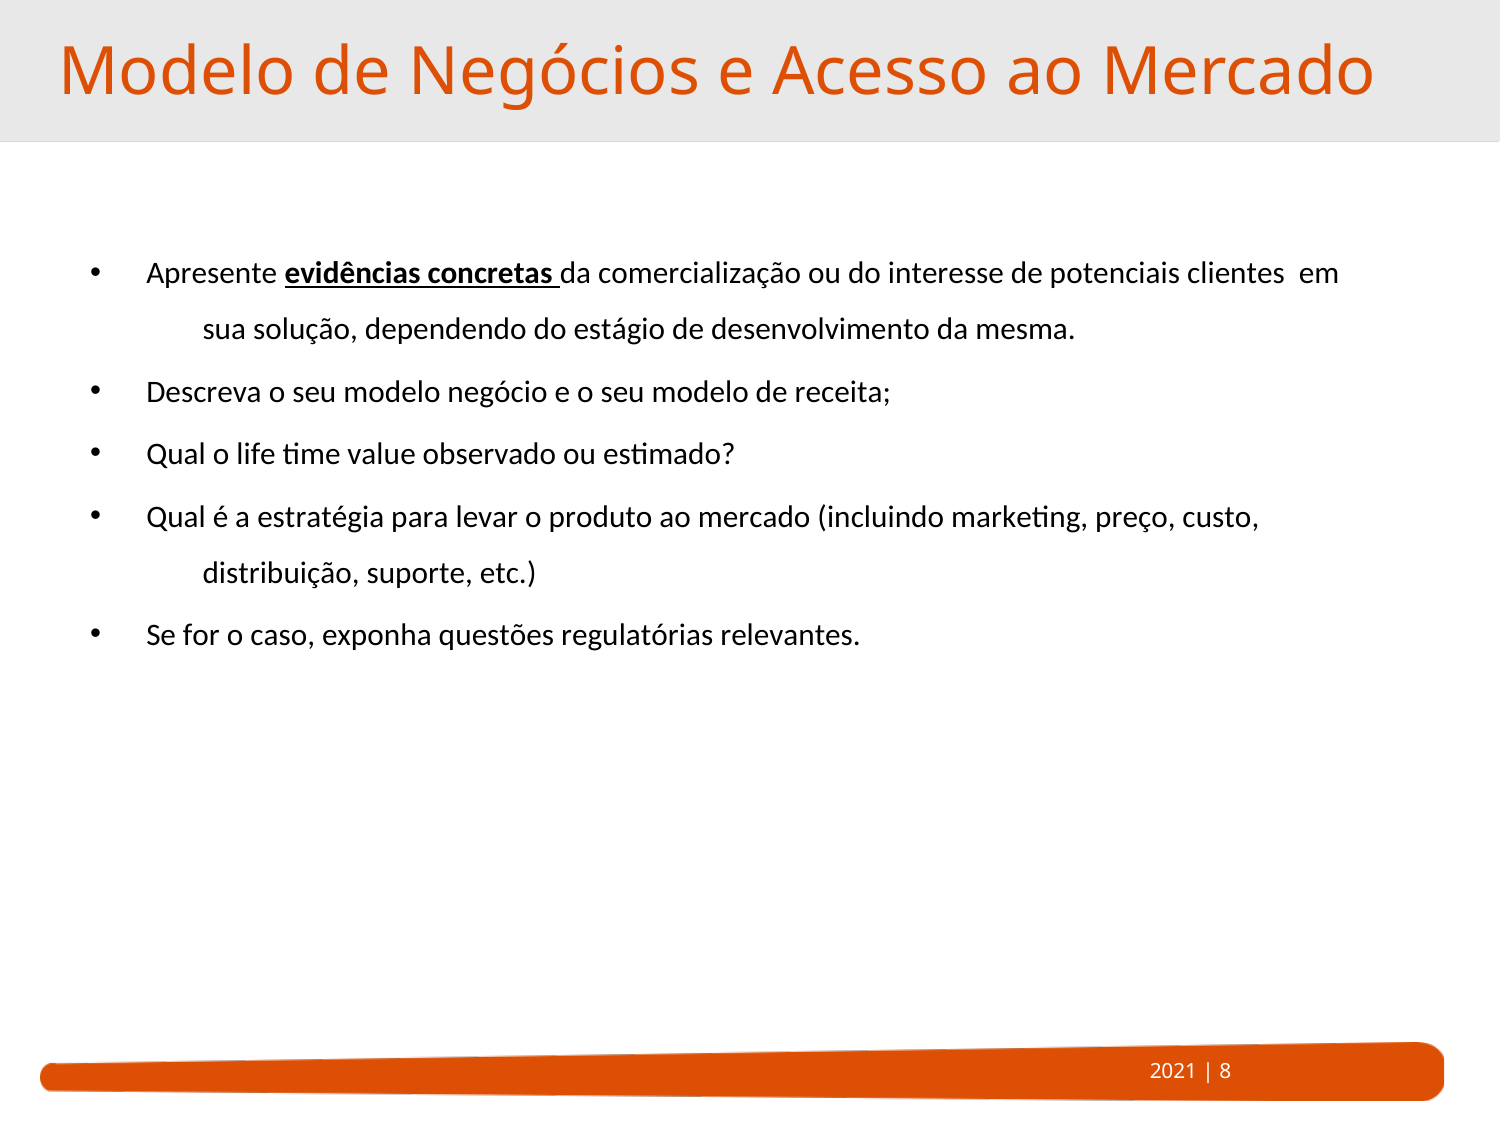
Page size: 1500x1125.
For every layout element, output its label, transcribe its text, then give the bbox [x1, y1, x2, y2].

text_box Apresente evidências concretas da comercialização ou do interesse de potenciais clientes em sua solução, dependendo do estágio de desenvolvimento da mesma. Descreva o seu modelo negócio e o seu modelo de receita; Qual o life time value observado ou estimado? Qual é a estratégia para levar o produto ao mercado (incluindo marketing, preço, custo, distribuição, suporte, etc.) Se for o caso, exponha questões regulatórias relevantes. [75, 226, 1365, 1059]
text_box Modelo de Negócios e Acesso ao Mercado [58, 2, 1440, 148]
